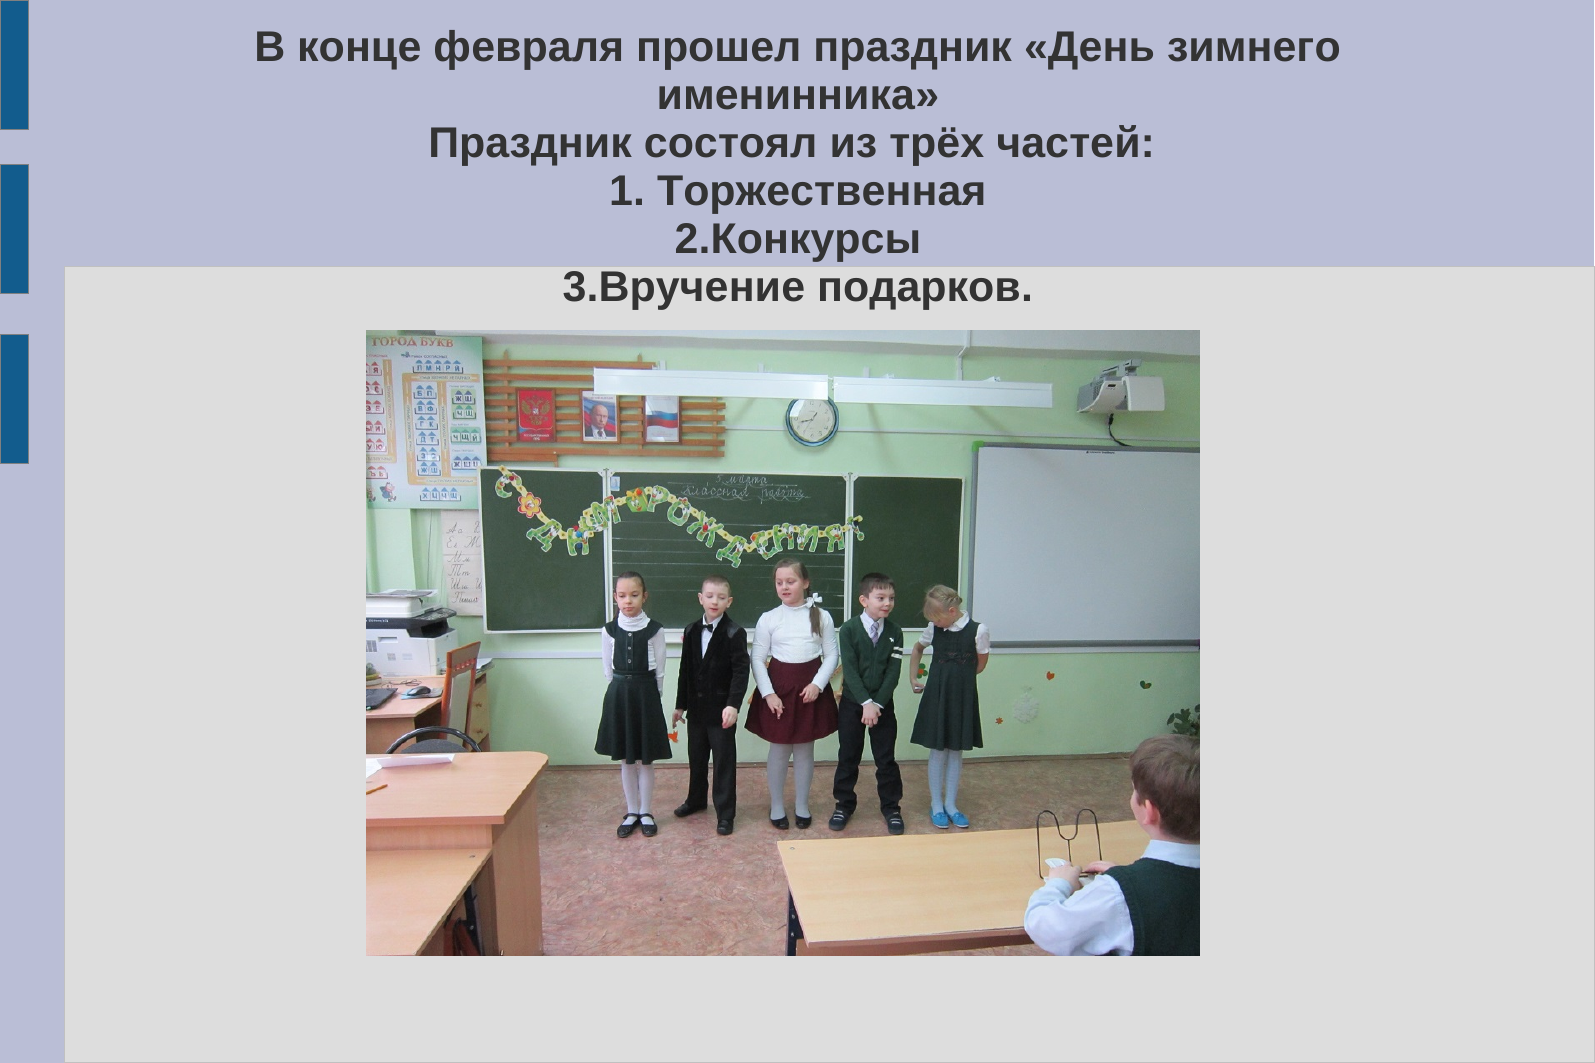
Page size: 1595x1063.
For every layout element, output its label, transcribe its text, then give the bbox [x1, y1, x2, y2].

title В конце февраля прошел праздник «День зимнего именинника» Праздник состоял из трёх частей: 1. Торжественная 2.Конкурсы 3.Вручение подарков. [117, 20, 1479, 314]
picture [366, 330, 1200, 956]
